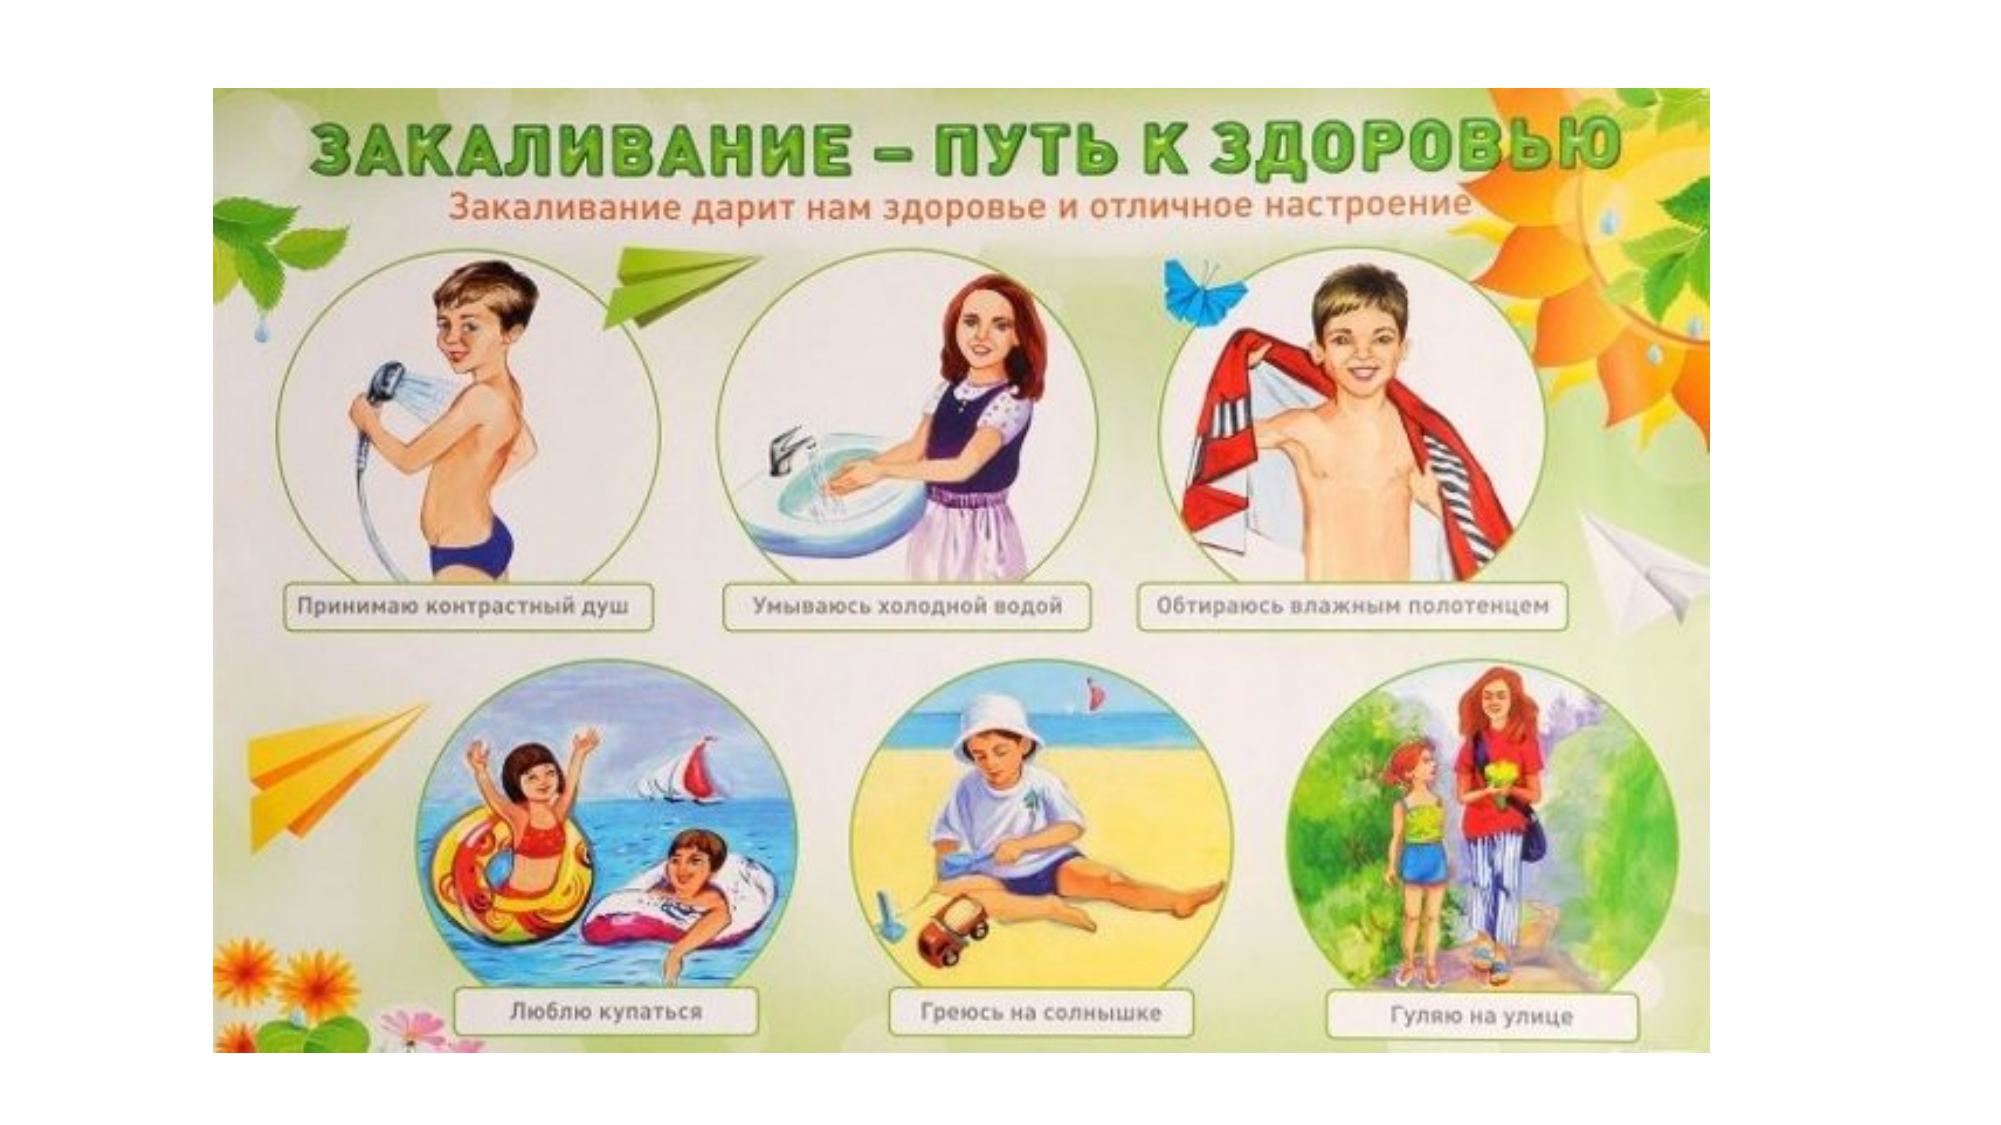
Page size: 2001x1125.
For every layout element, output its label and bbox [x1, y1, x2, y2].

picture [213, 88, 1710, 1053]
